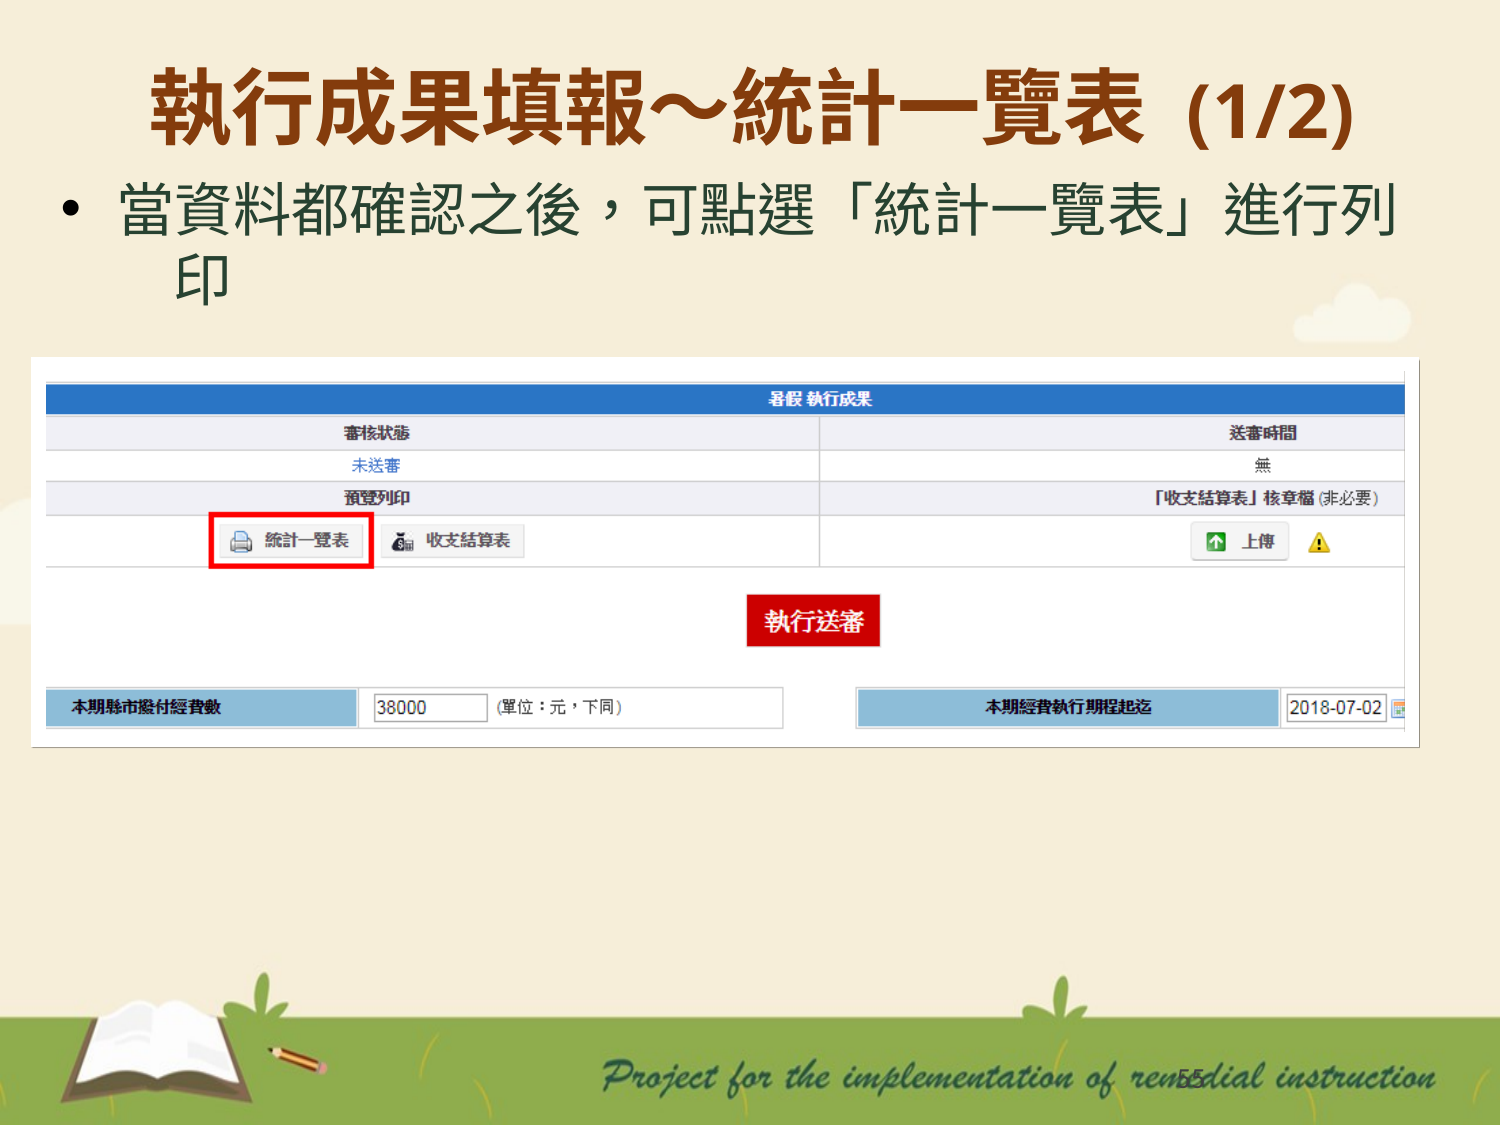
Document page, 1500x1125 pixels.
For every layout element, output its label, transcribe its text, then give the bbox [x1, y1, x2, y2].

text_box 當資料都確認之後，可點選「統計一覽表」進行列印 [46, 178, 1454, 320]
picture [45, 371, 1405, 733]
title 執行成果填報～統計一覽表 (1/2) [13, 45, 1491, 178]
text_box [1161, 1046, 1499, 1107]
